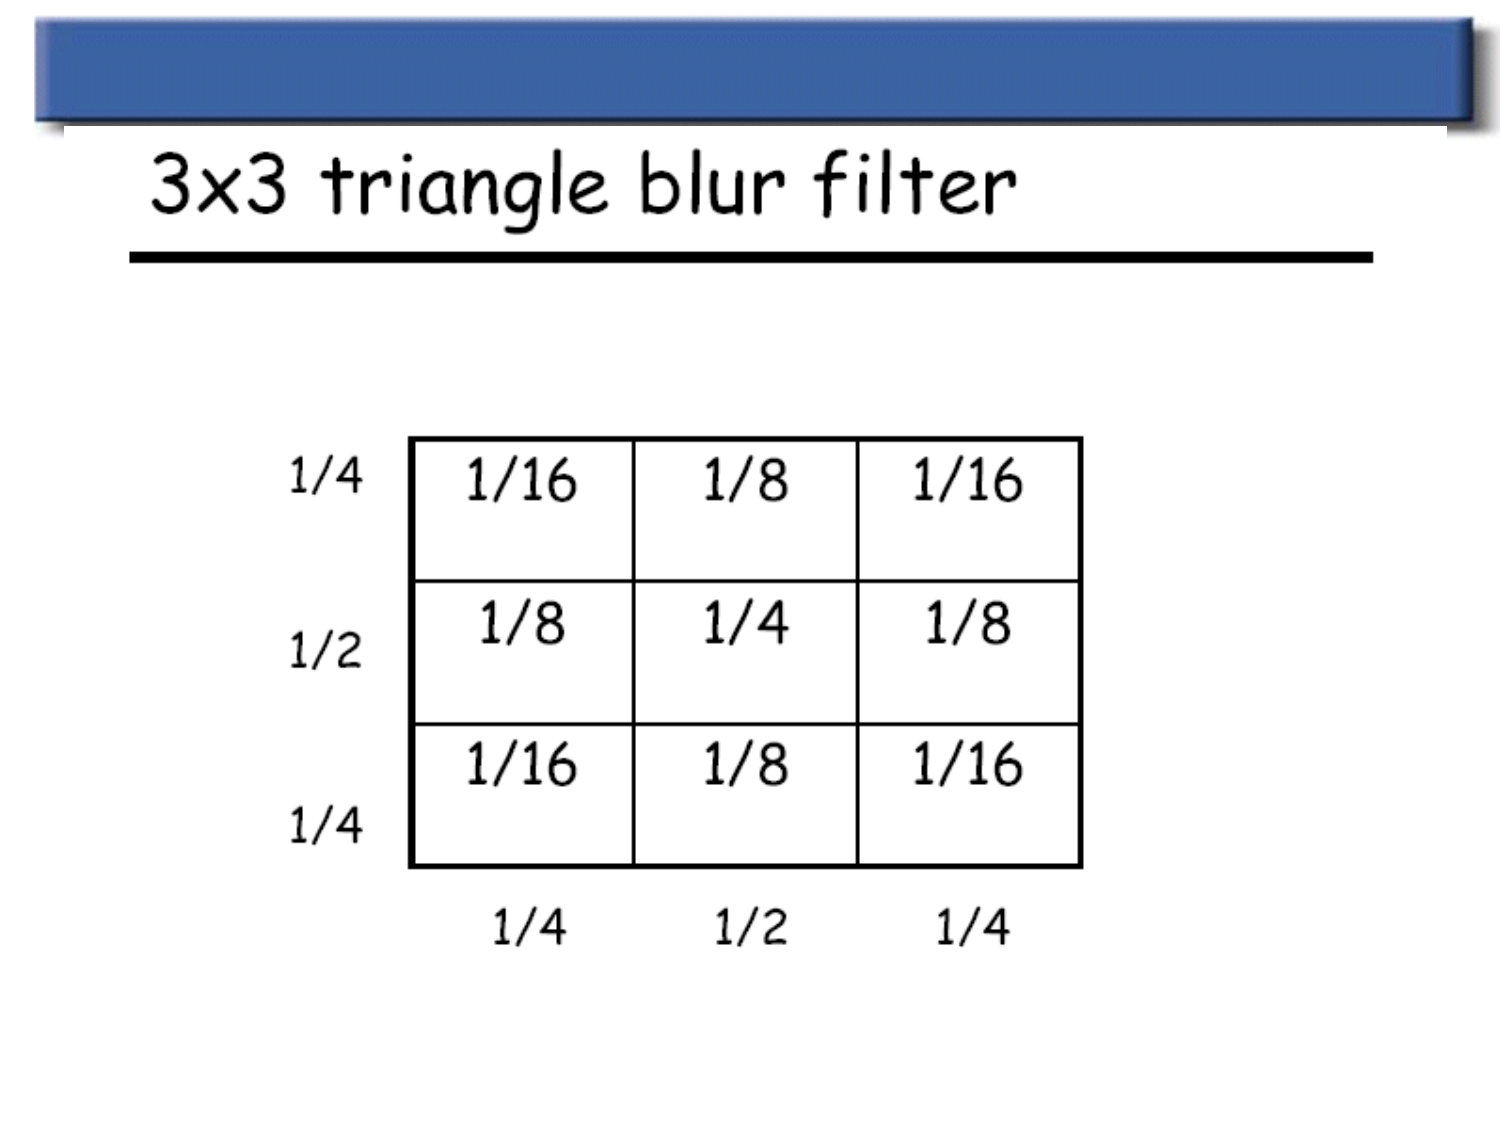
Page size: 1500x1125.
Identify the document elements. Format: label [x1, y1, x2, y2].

picture [33, 14, 1500, 1007]
